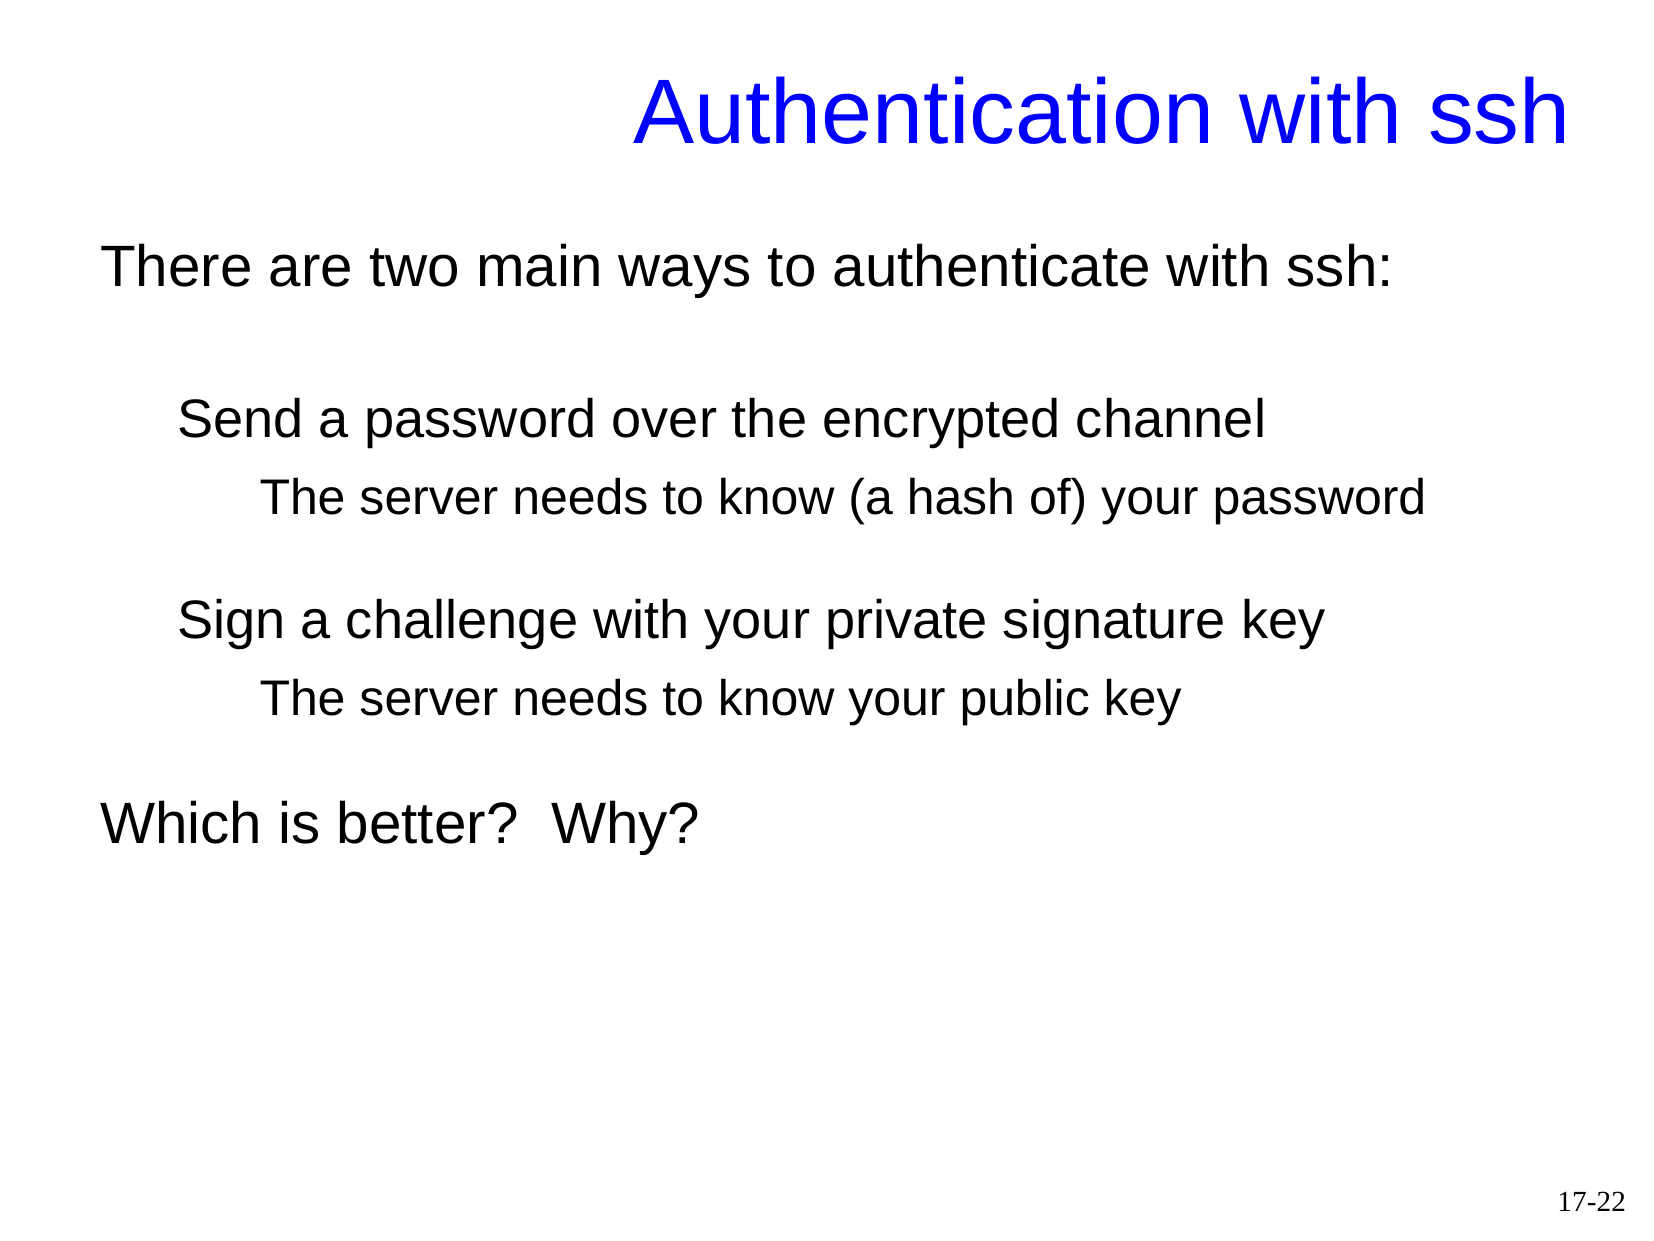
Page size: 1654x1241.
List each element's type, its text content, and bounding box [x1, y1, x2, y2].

list There are two main ways to authenticate with ssh: Send a password over the encrypted channel The server needs to know (a hash of) your password Sign a challenge with your private signature key The server needs to know your public key Which is better? Why? [82, 237, 1571, 1156]
title Authentication with ssh [84, 18, 1573, 211]
